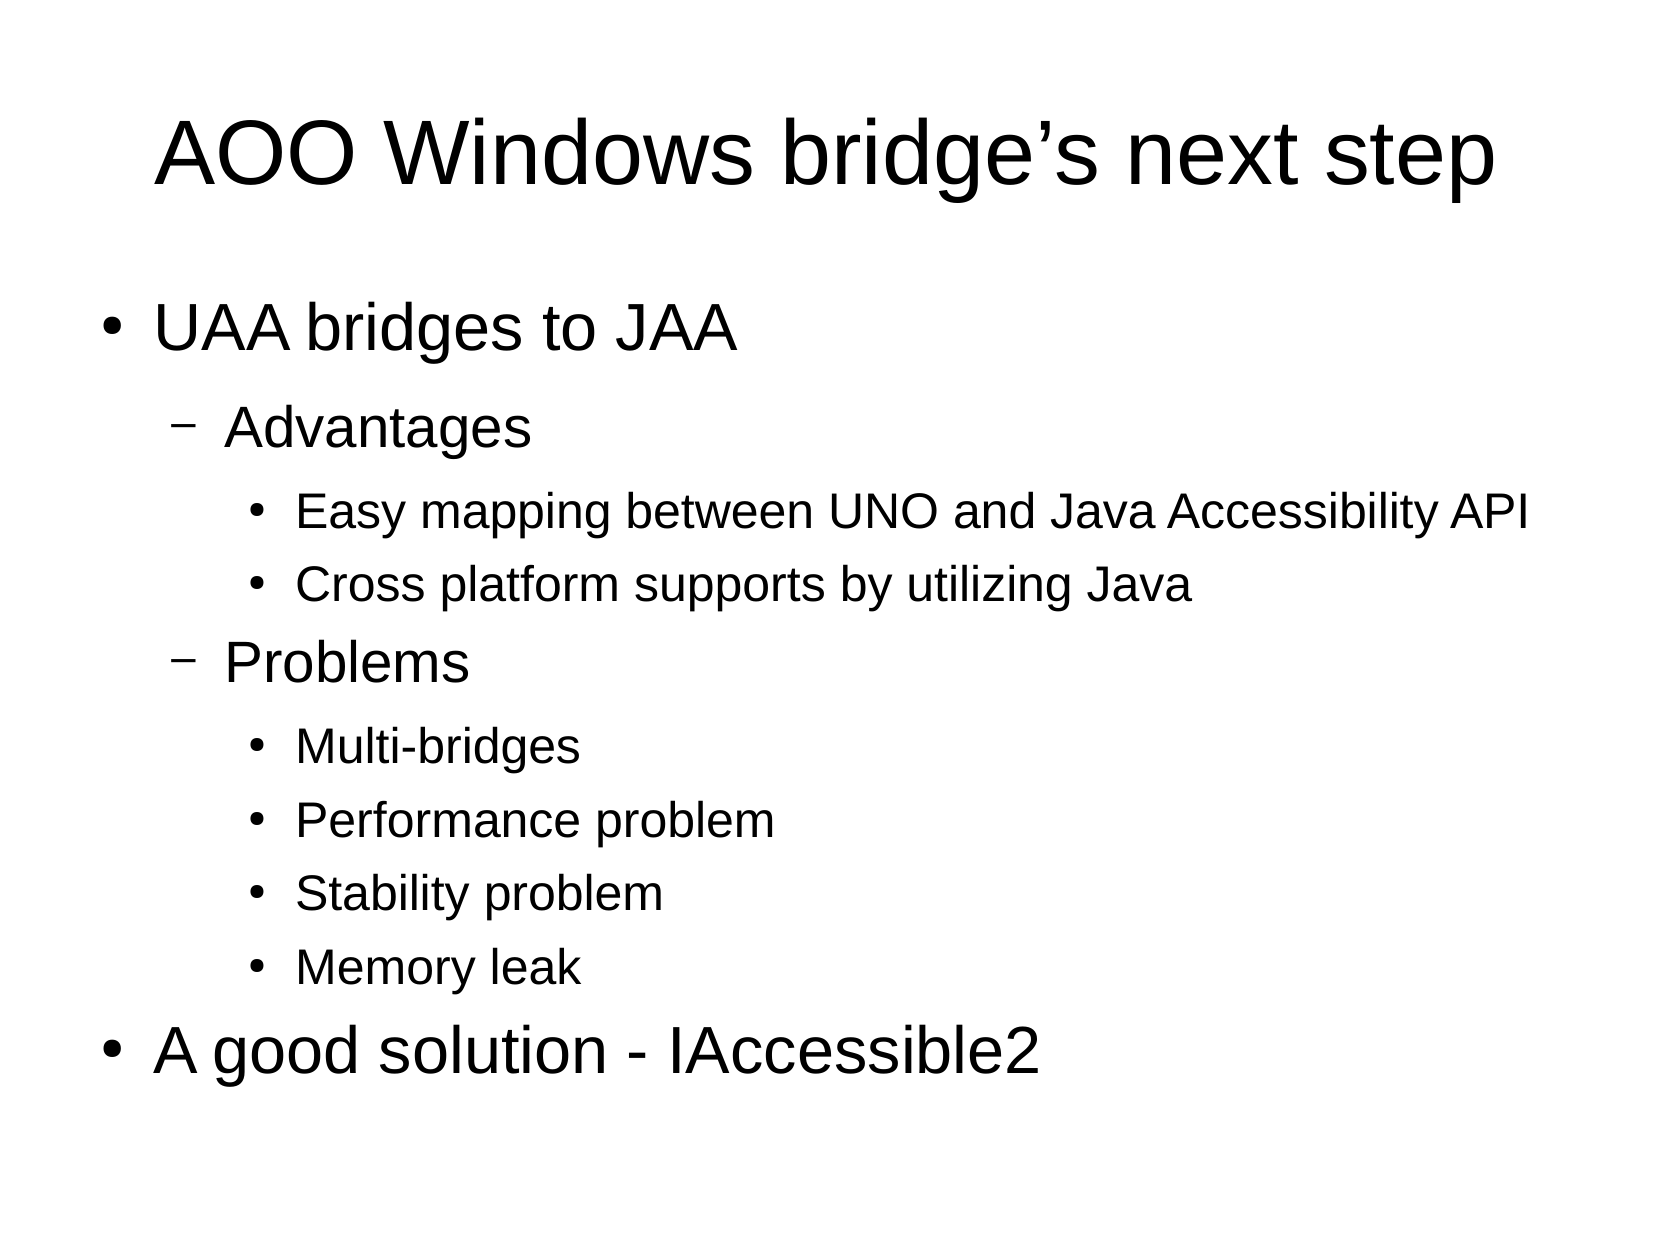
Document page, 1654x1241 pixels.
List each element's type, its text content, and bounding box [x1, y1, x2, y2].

list UAA bridges to JAA Advantages Easy mapping between UNO and Java Accessibility API Cross platform supports by utilizing Java Problems Multi-bridges Performance problem Stability problem Memory leak A good solution - IAccessible2 [82, 290, 1571, 1094]
title AOO Windows bridge’s next step [82, 56, 1571, 250]
